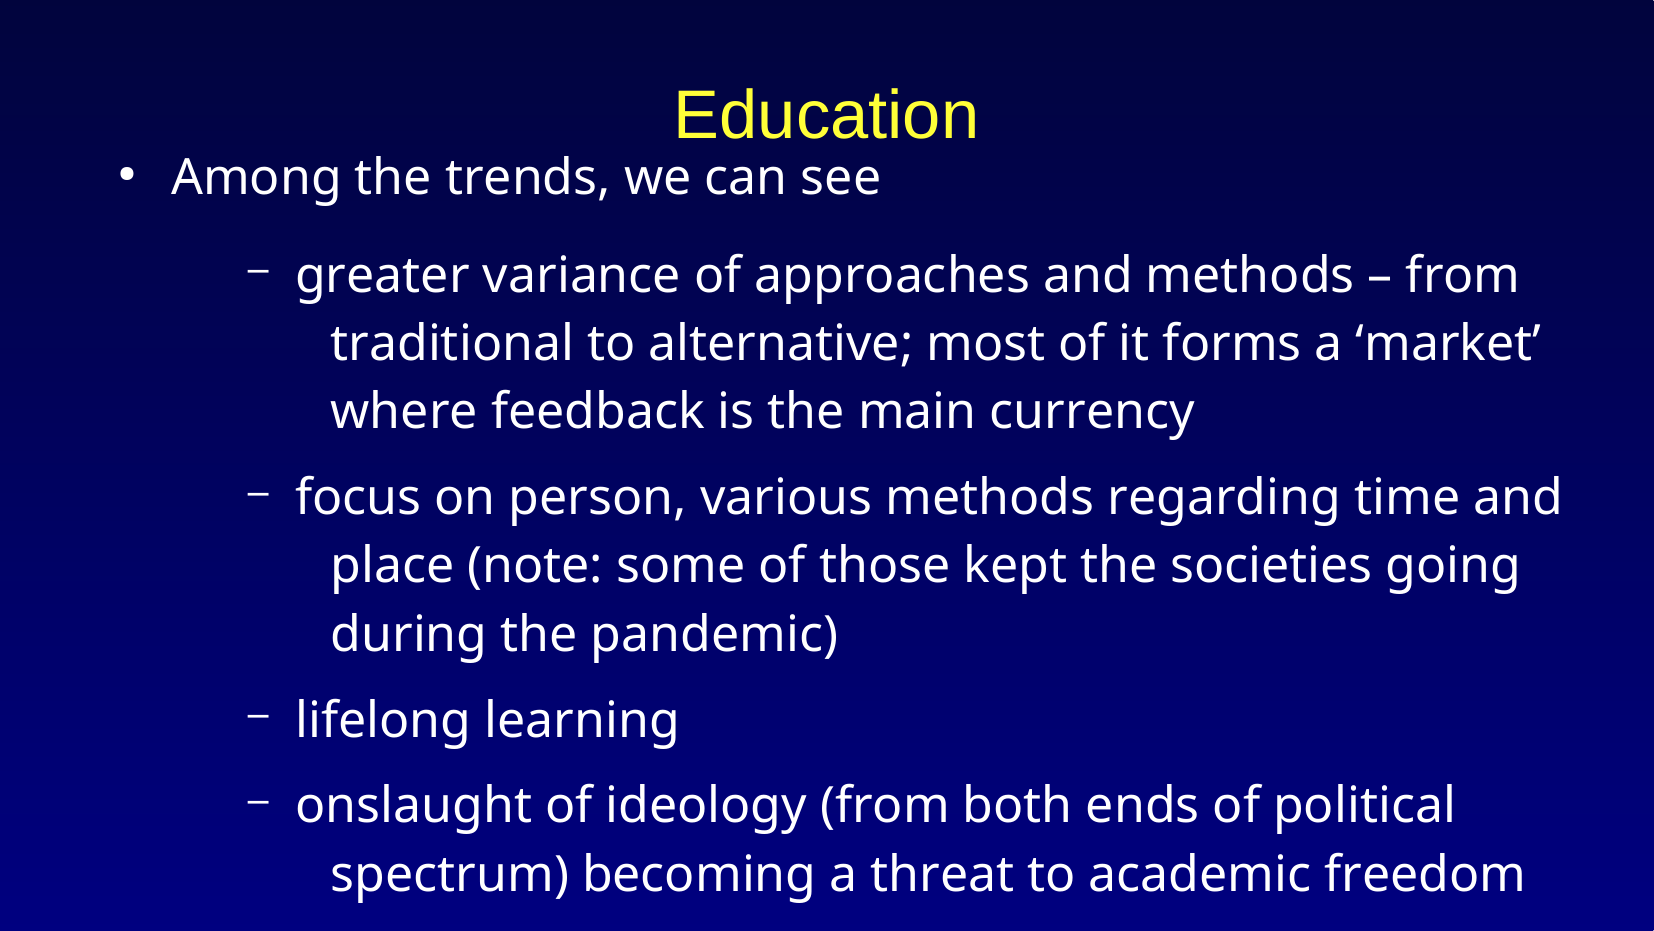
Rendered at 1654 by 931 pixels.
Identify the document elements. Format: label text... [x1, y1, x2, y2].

title Education [82, 37, 1571, 140]
list Among the trends, we can see greater variance of approaches and methods – from traditional to alternative; most of it forms a ‘market’ where feedback is the main currency focus on person, various methods regarding time and place (note: some of those kept the societies going during the pandemic) lifelong learning onslaught of ideology (from both ends of political spectrum) becoming a threat to academic freedom [82, 140, 1571, 931]
